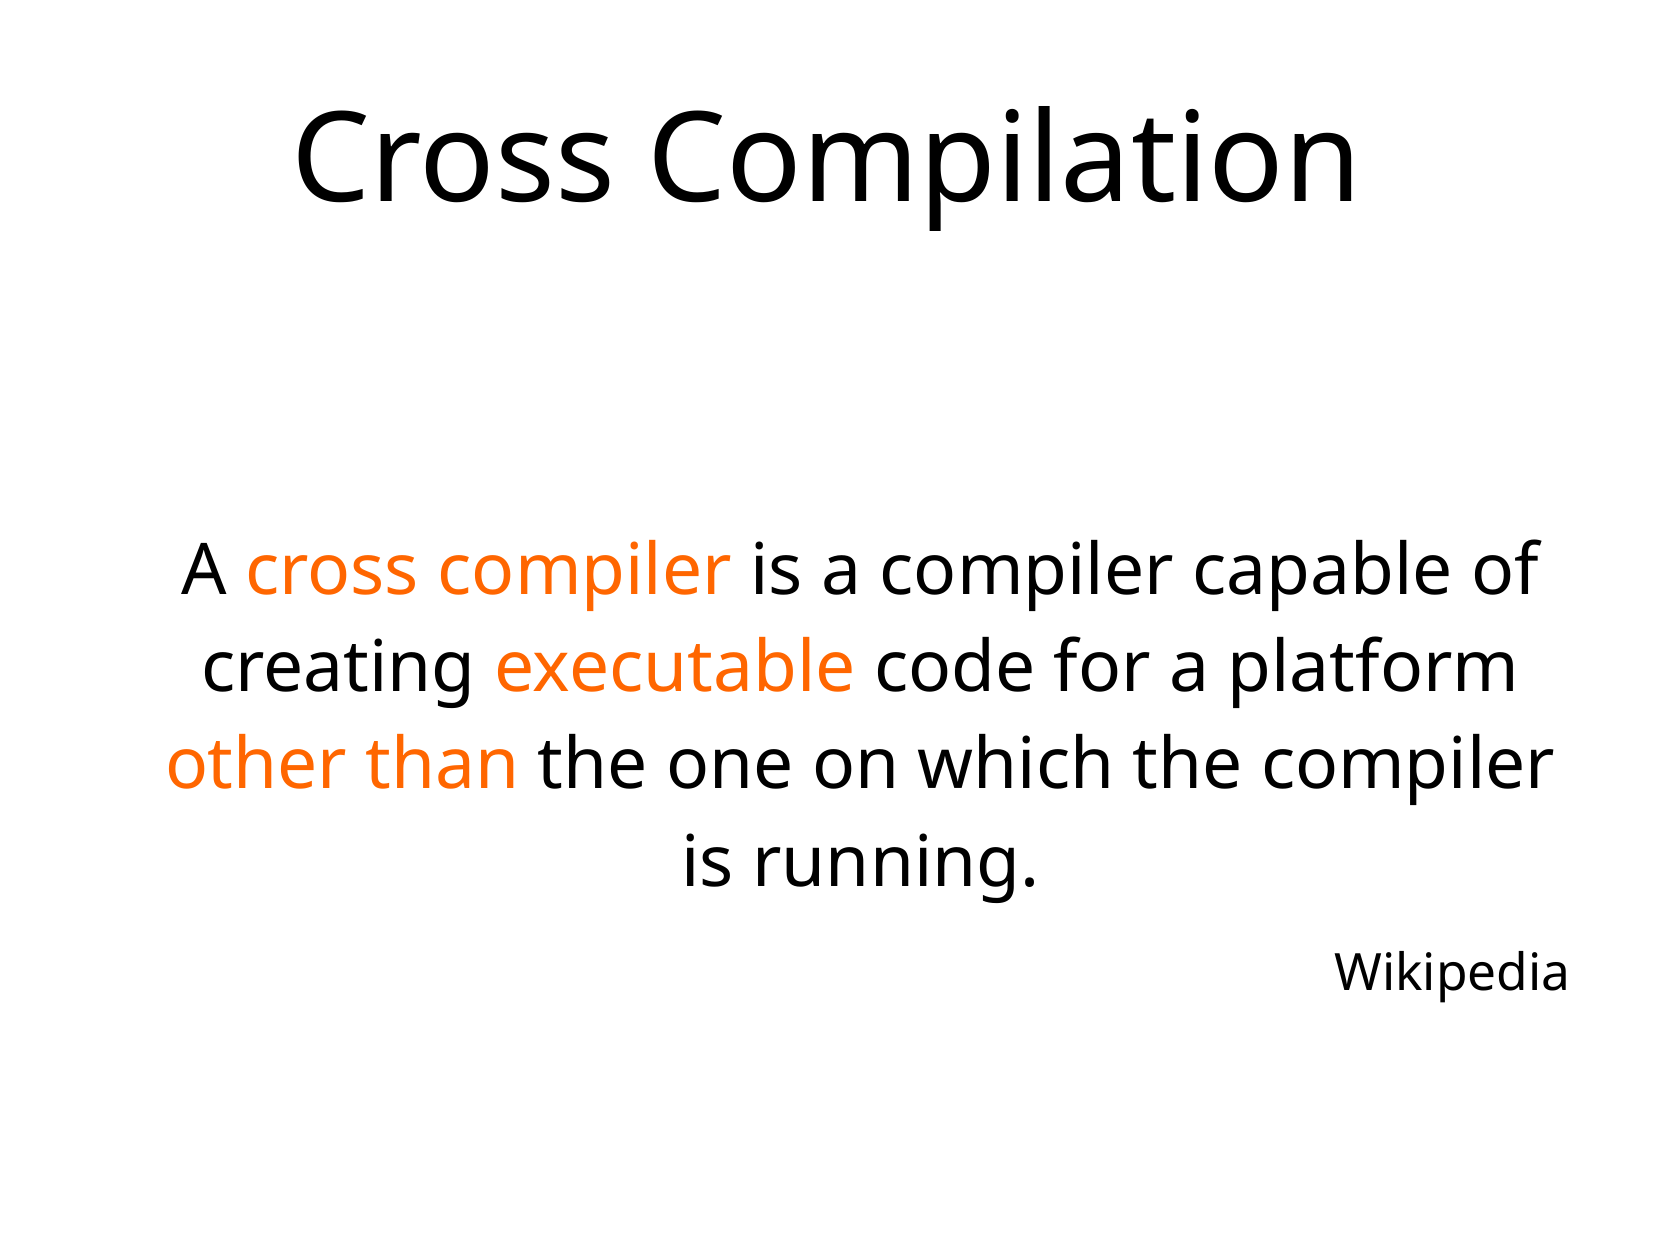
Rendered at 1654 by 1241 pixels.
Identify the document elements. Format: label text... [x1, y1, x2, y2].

title Cross Compilation [82, 49, 1571, 257]
list A cross compiler is a compiler capable of creating executable code for a platform other than the one on which the compiler is running. Wikipedia [82, 290, 1571, 1010]
